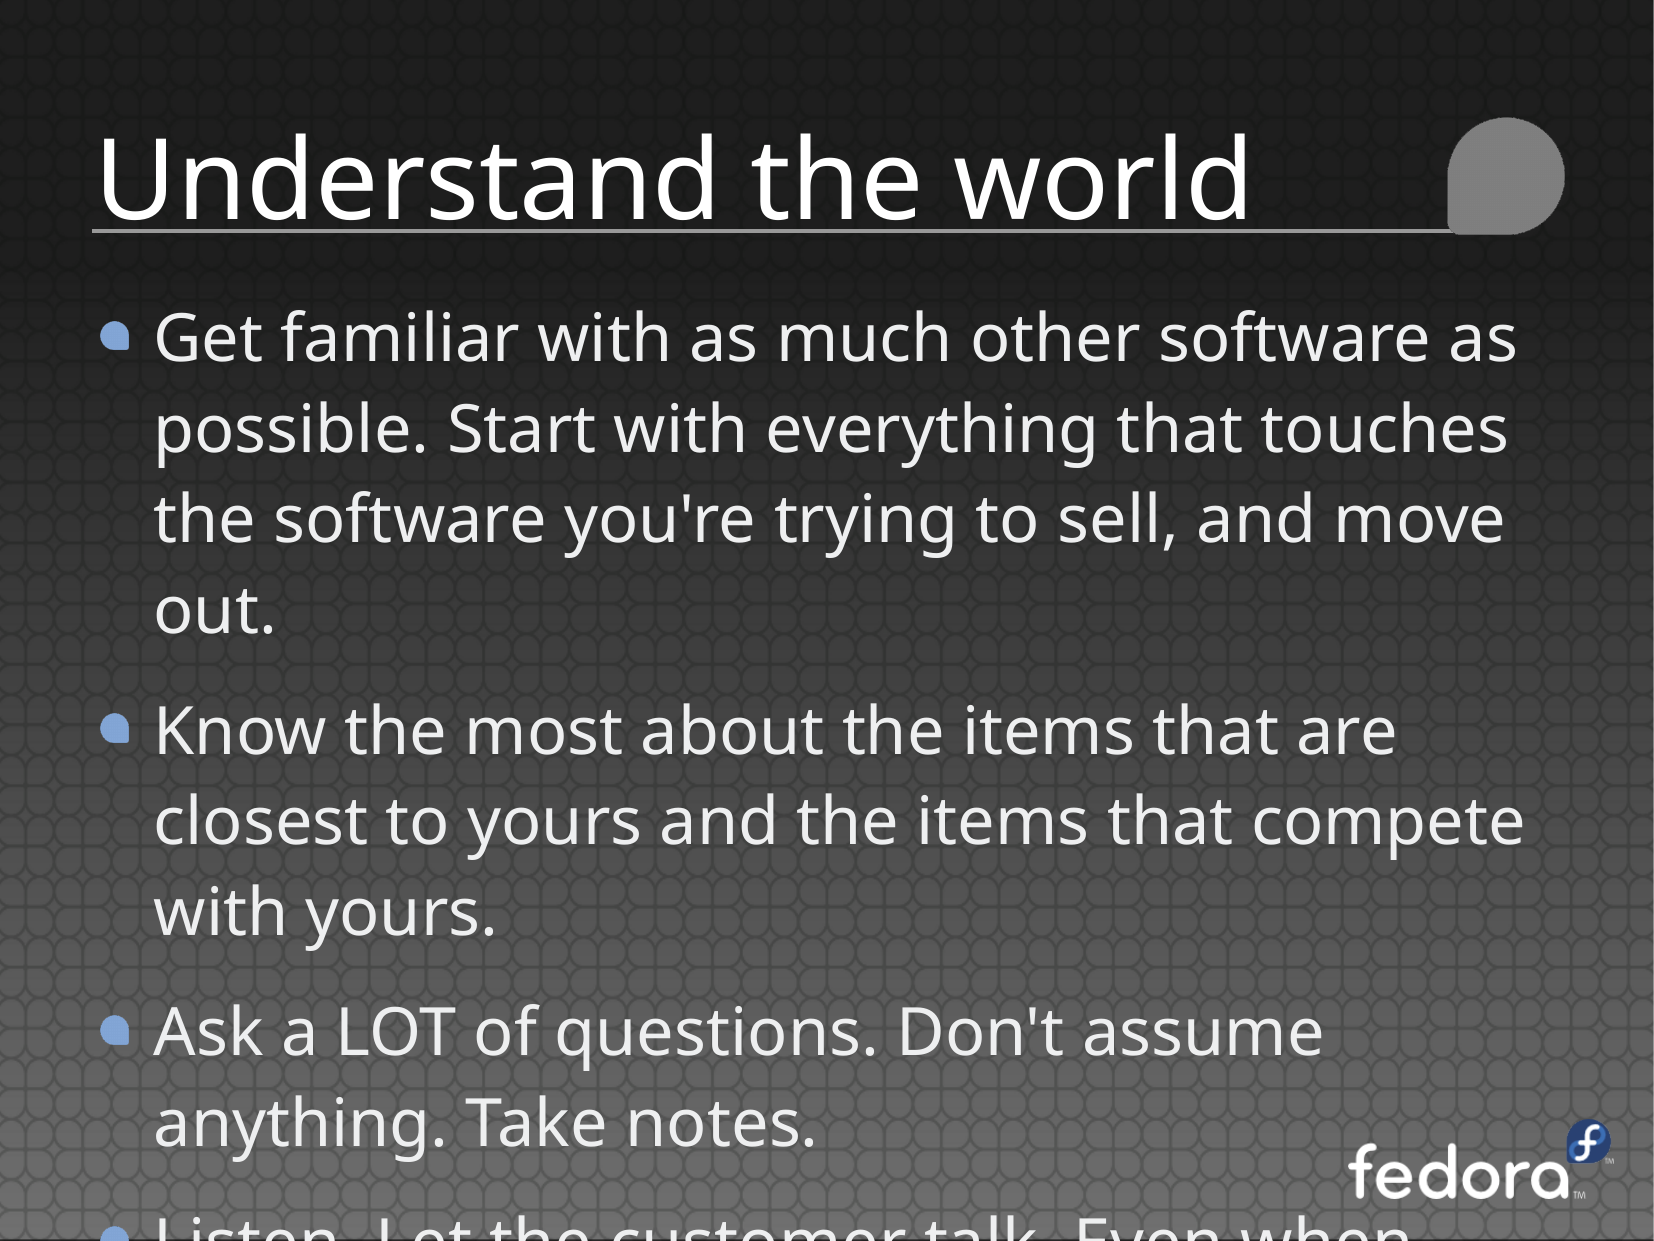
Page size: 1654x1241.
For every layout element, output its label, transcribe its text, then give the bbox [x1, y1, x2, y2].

picture [421, 1234, 437, 1241]
picture [852, 1234, 868, 1241]
picture [1384, 1235, 1402, 1241]
title Understand the world [94, 100, 1426, 251]
picture [1194, 1235, 1212, 1241]
list Get familiar with as much other software as possible. Start with everything that touches the software you're trying to sell, and move out. Know the most about the items that are closest to yours and the items that compete with yours. Ask a LOT of questions. Don't assume anything. Take notes. Listen. Let the customer talk. Even when they're wrong. Listen more than you speak. [82, 290, 1571, 1157]
picture [525, 1235, 543, 1241]
picture [1155, 1234, 1171, 1241]
picture [814, 1235, 830, 1241]
picture [0, 0, 1654, 1241]
picture [791, 1235, 807, 1241]
picture [1305, 1235, 1323, 1241]
picture [749, 1235, 767, 1241]
picture [565, 1234, 581, 1241]
picture [272, 1234, 288, 1241]
picture [1345, 1234, 1361, 1241]
picture [311, 1235, 329, 1241]
